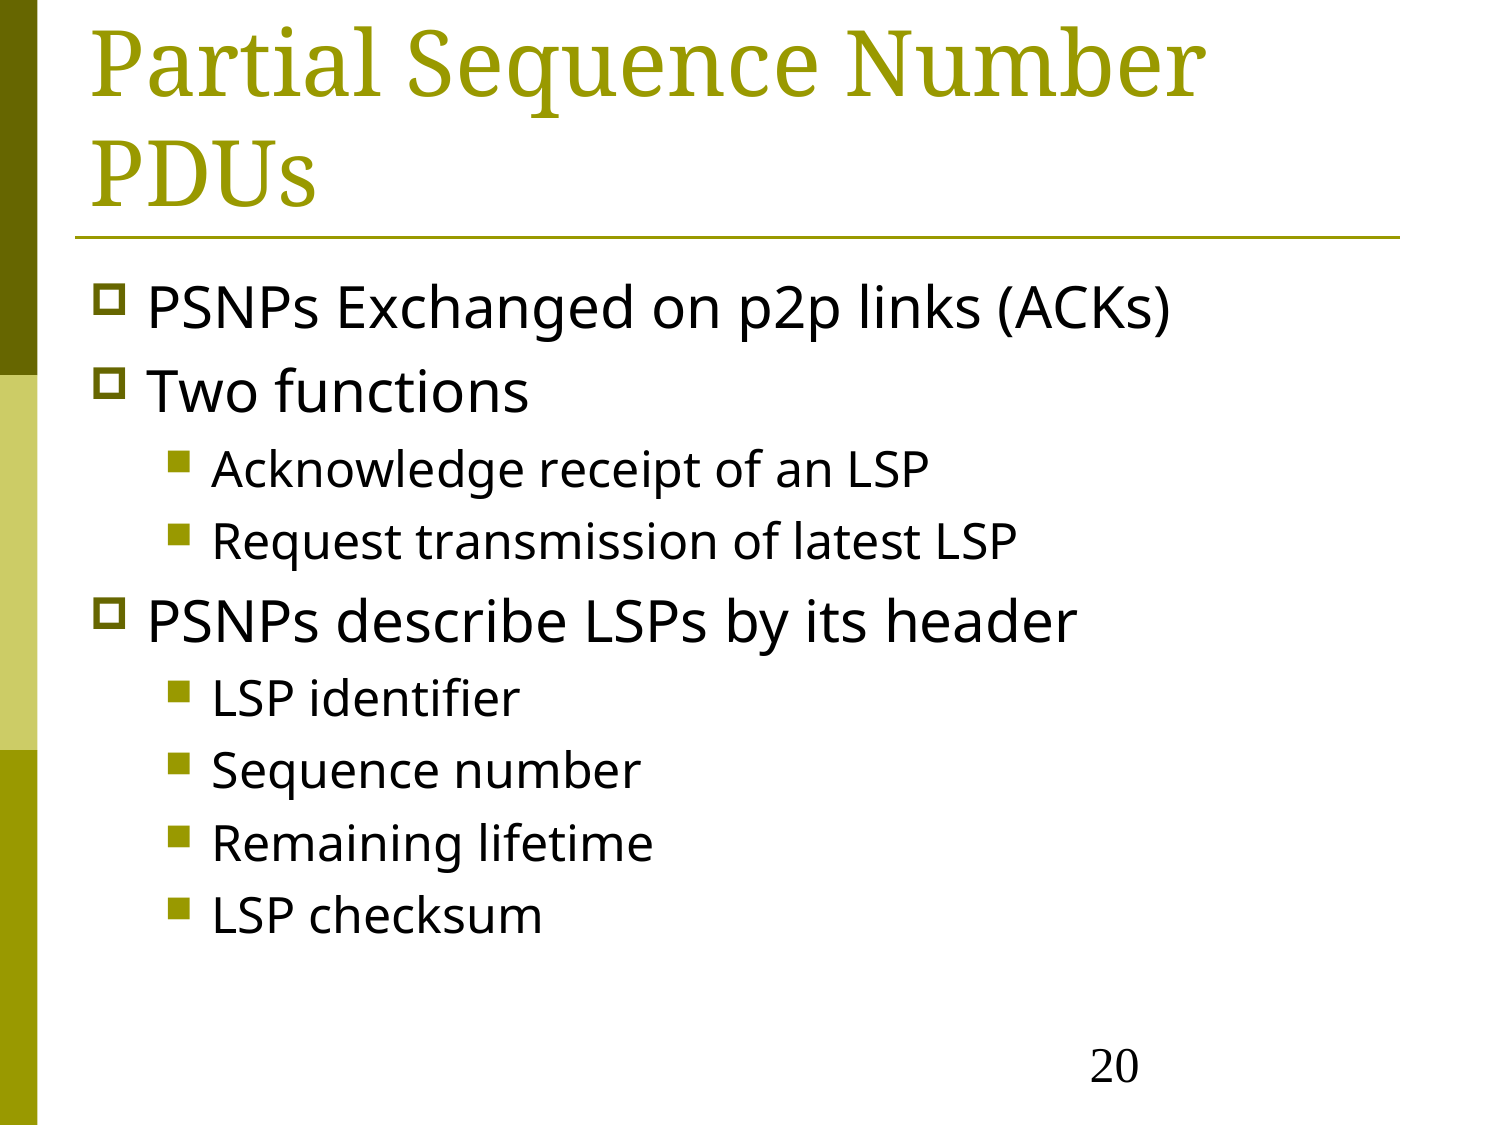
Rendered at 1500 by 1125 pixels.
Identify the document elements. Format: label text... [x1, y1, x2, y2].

list PSNPs Exchanged on p2p links (ACKs) Two functions Acknowledge receipt of an LSP Request transmission of latest LSP PSNPs describe LSPs by its header LSP identifier Sequence number Remaining lifetime LSP checksum [75, 262, 1426, 1006]
title Partial Sequence Number PDUs [75, 45, 1426, 233]
